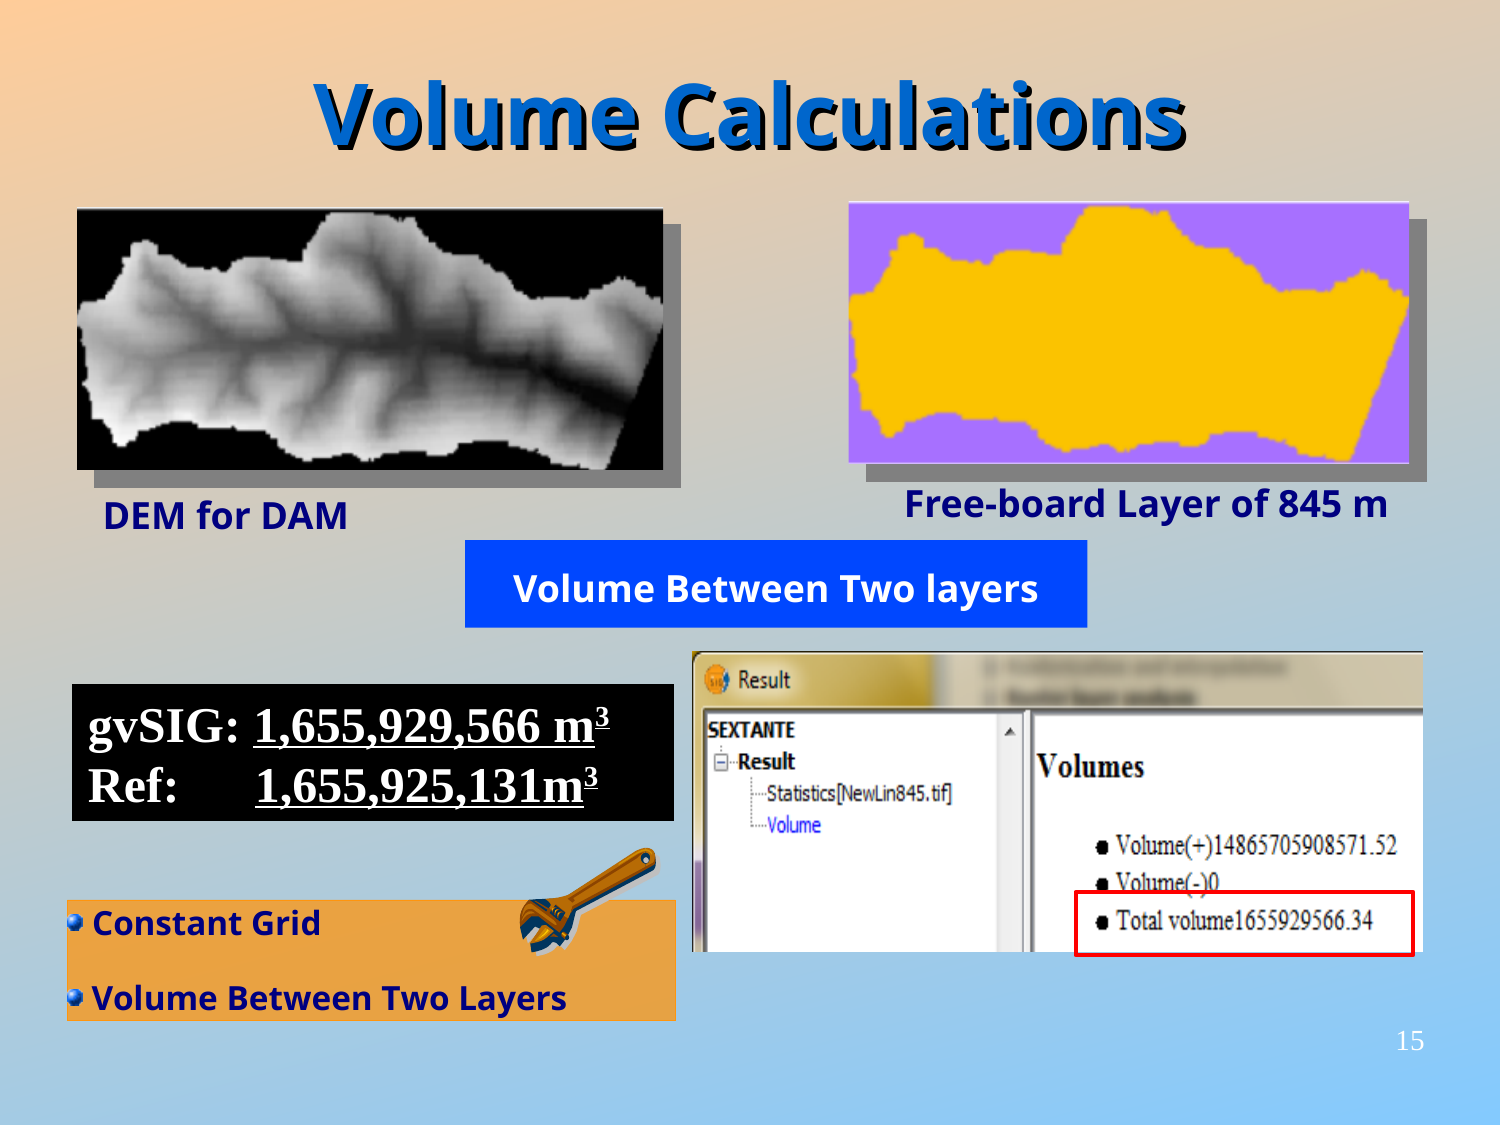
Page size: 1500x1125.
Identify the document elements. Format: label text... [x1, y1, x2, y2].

list Constant Grid Volume Between Two Layers [67, 900, 676, 1007]
text_box Free-board Layer of 845 m [888, 465, 1500, 533]
text_box gvSIG: 1,655,929,566 m3 Ref: 1,655,925,131m3 [72, 685, 673, 821]
picture [517, 844, 662, 958]
picture [77, 207, 664, 470]
text_box Volume Between Two layers [465, 540, 1088, 628]
text_box DEM for DAM [87, 477, 475, 545]
picture [848, 201, 1410, 464]
title Volume Calculations [75, 45, 1425, 233]
picture [1078, 894, 1411, 952]
picture [692, 651, 1423, 952]
